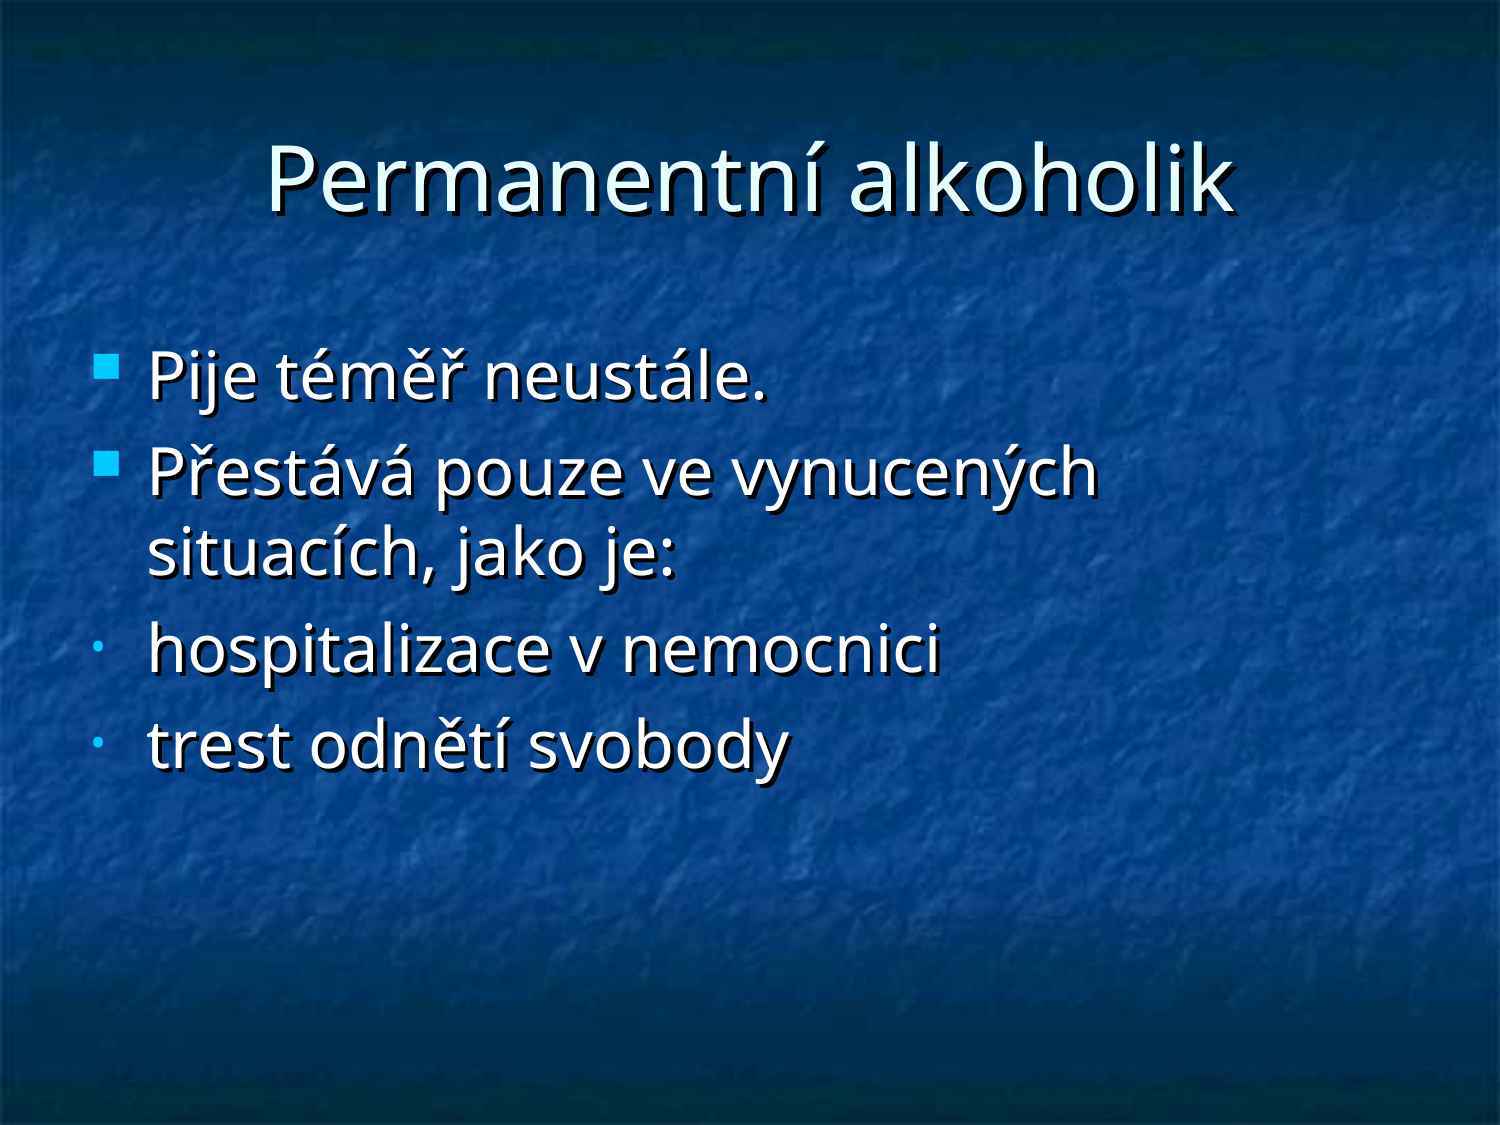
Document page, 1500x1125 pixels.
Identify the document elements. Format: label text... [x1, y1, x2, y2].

picture [0, 0, 1500, 1125]
list Pije téměř neustále. Přestává pouze ve vynucených situacích, jako je: hospitalizace v nemocnici trest odnětí svobody [75, 324, 1426, 1001]
title Permanentní alkoholik [75, 62, 1426, 288]
